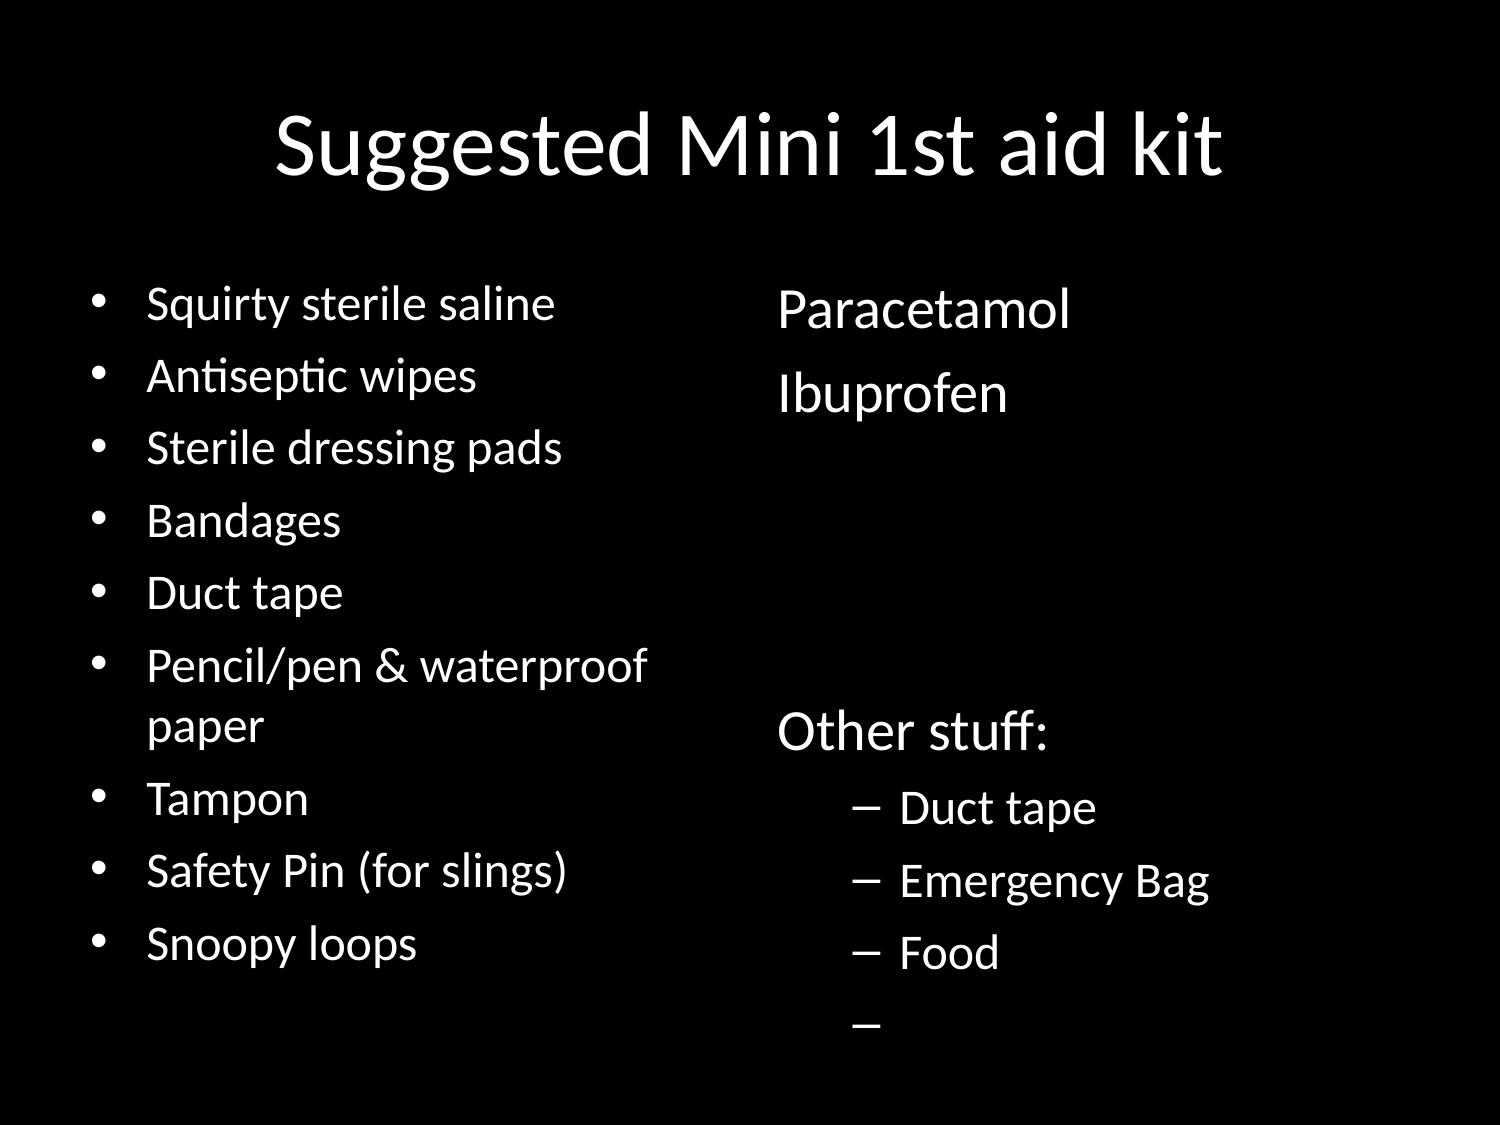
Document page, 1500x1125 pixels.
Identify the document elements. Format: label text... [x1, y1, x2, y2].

title Suggested Mini 1st aid kit [75, 45, 1425, 233]
list Squirty sterile saline Antiseptic wipes Sterile dressing pads Bandages Duct tape Pencil/pen & waterproof paper Tampon Safety Pin (for slings) Snoopy loops [75, 262, 738, 1005]
list Paracetamol Ibuprofen Other stuff: Duct tape Emergency Bag Food [762, 262, 1425, 1005]
